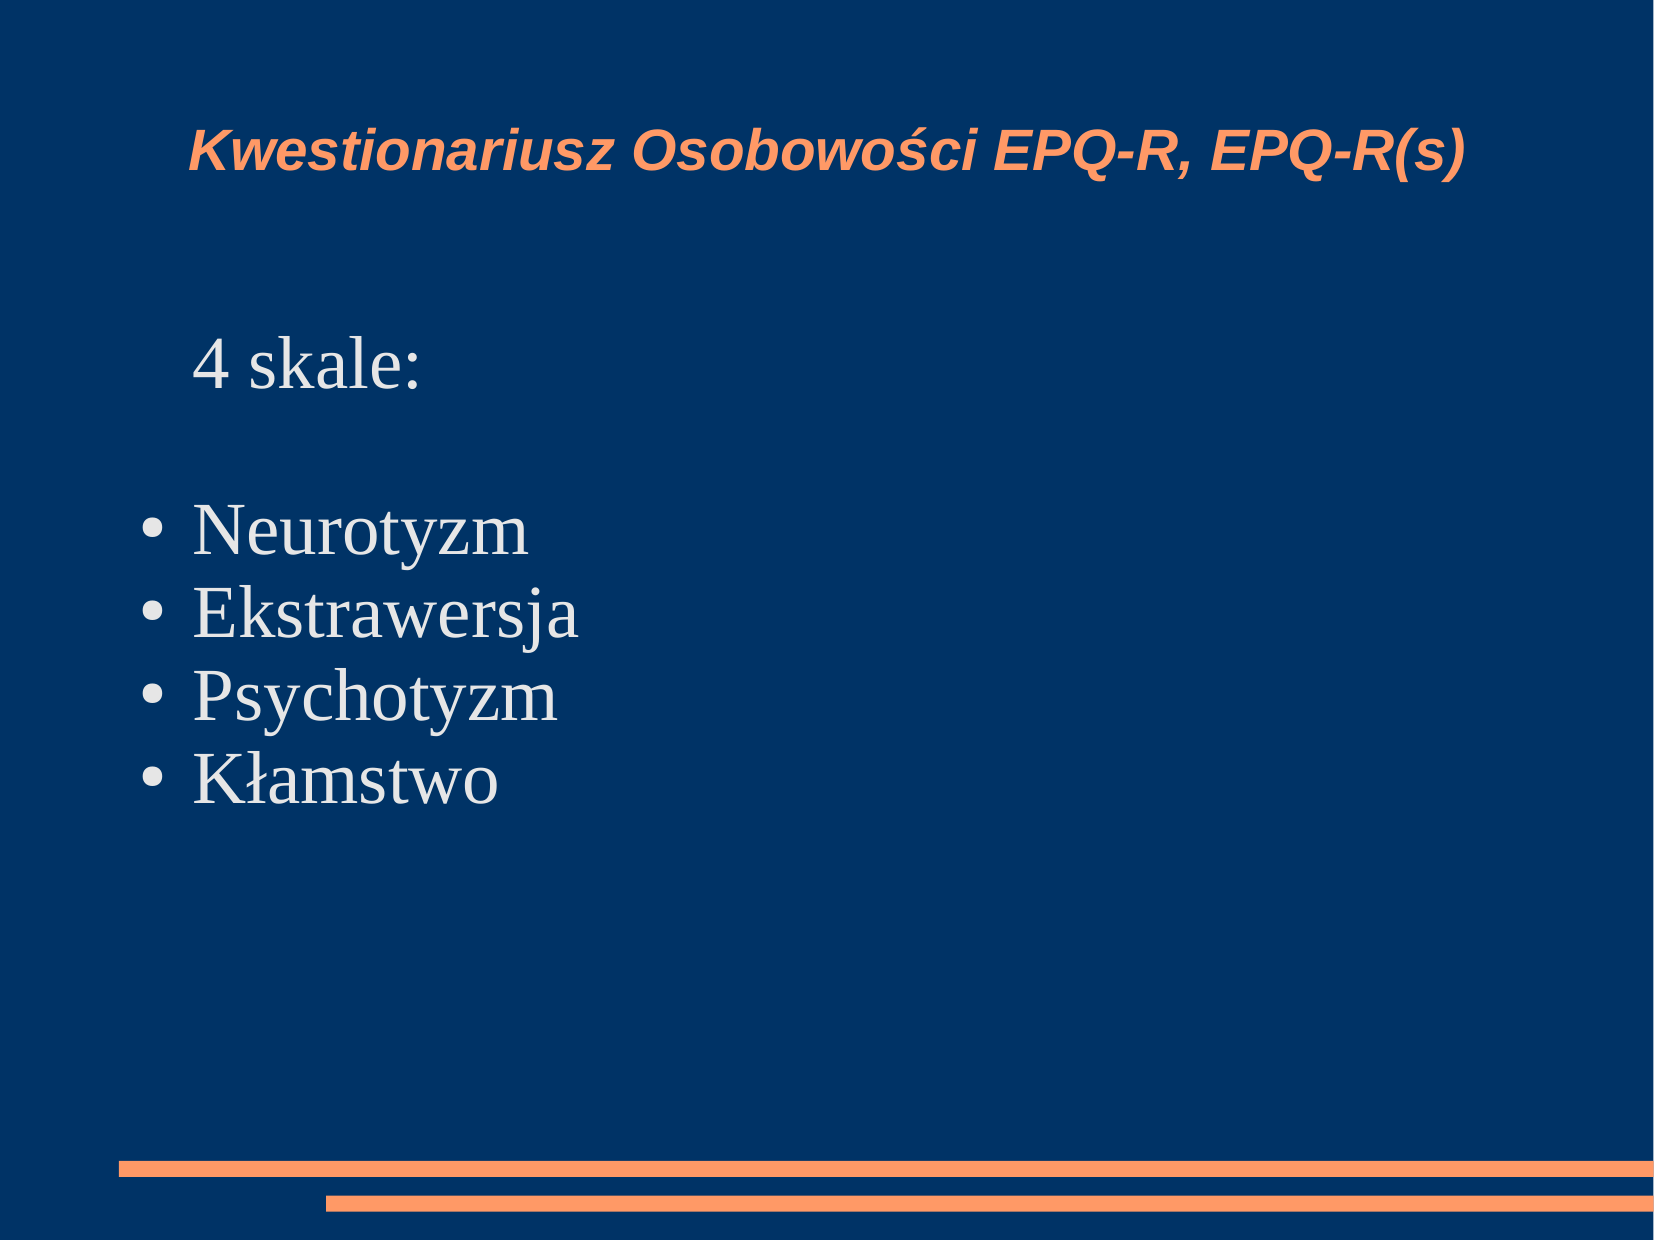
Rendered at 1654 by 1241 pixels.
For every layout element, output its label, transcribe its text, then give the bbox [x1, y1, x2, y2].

list 4 skale: Neurotyzm Ekstrawersja Psychotyzm Kłamstwo [121, 322, 1561, 1132]
title Kwestionariusz Osobowości EPQ-R, EPQ-R(s) [121, 46, 1534, 254]
